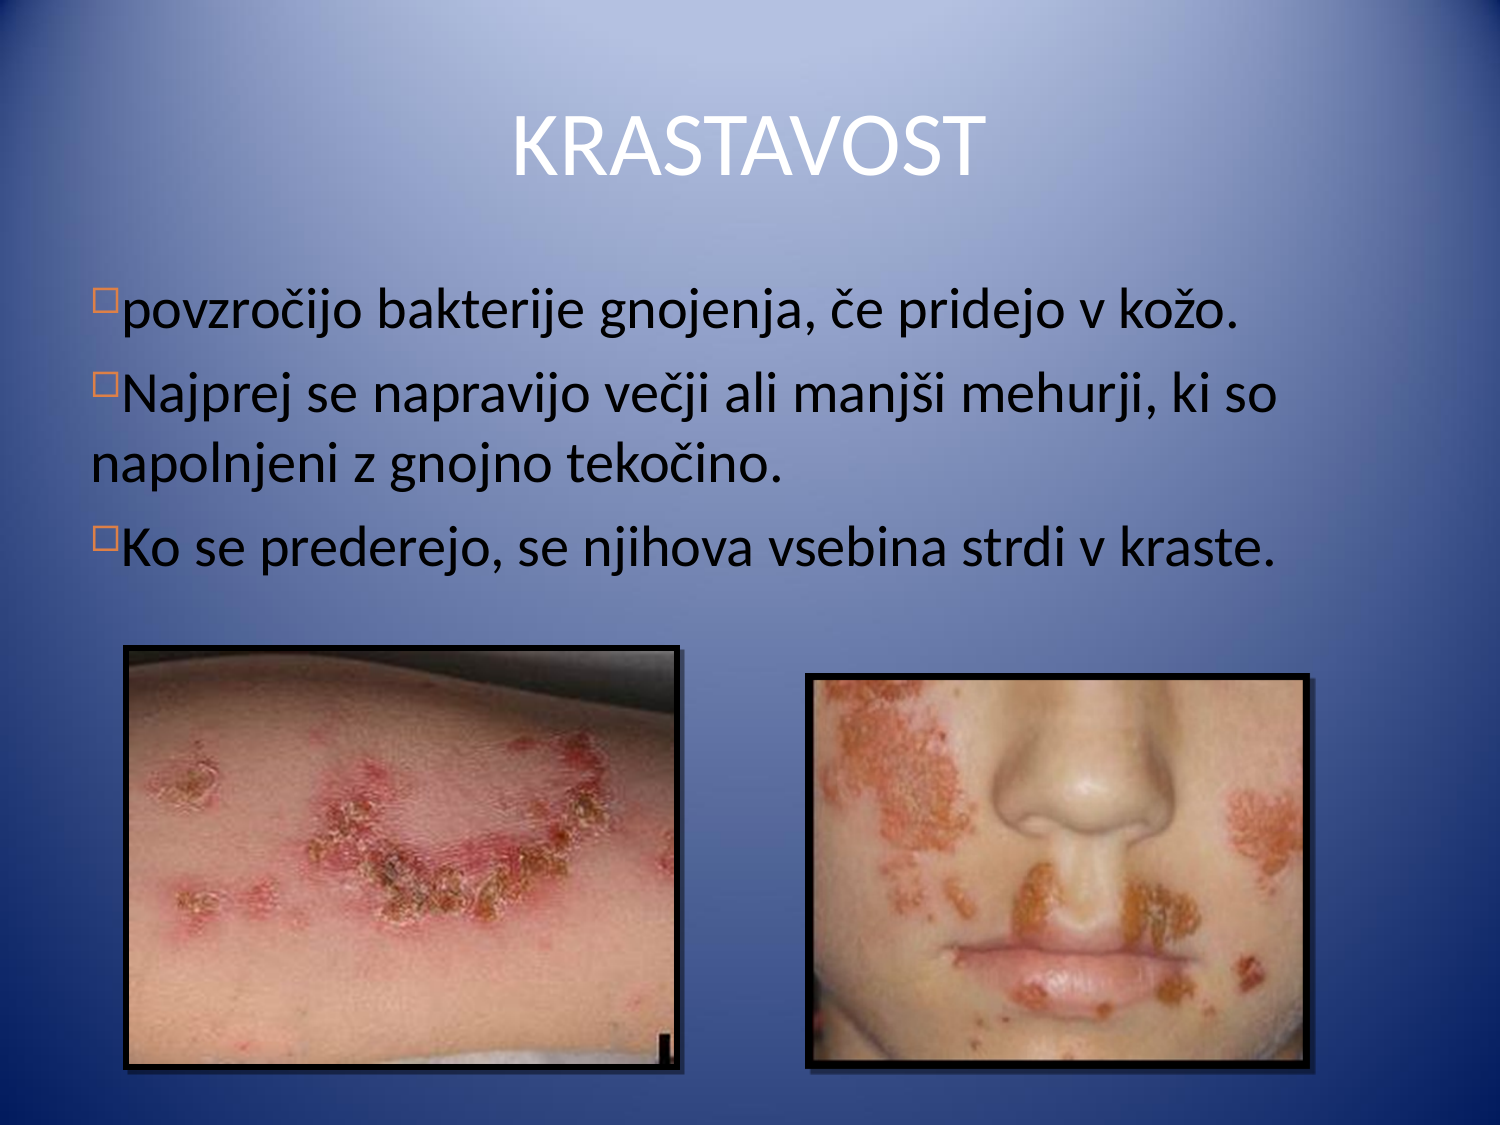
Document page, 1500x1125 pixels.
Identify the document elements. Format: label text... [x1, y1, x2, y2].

list povzročijo bakterije gnojenja, če pridejo v kožo. Najprej se napravijo večji ali manjši mehurji, ki so napolnjeni z gnojno tekočino. Ko se prederejo, se njihova vsebina strdi v kraste. [75, 262, 1447, 1005]
picture [0, 0, 1500, 1125]
title KRASTAVOST [75, 45, 1425, 233]
